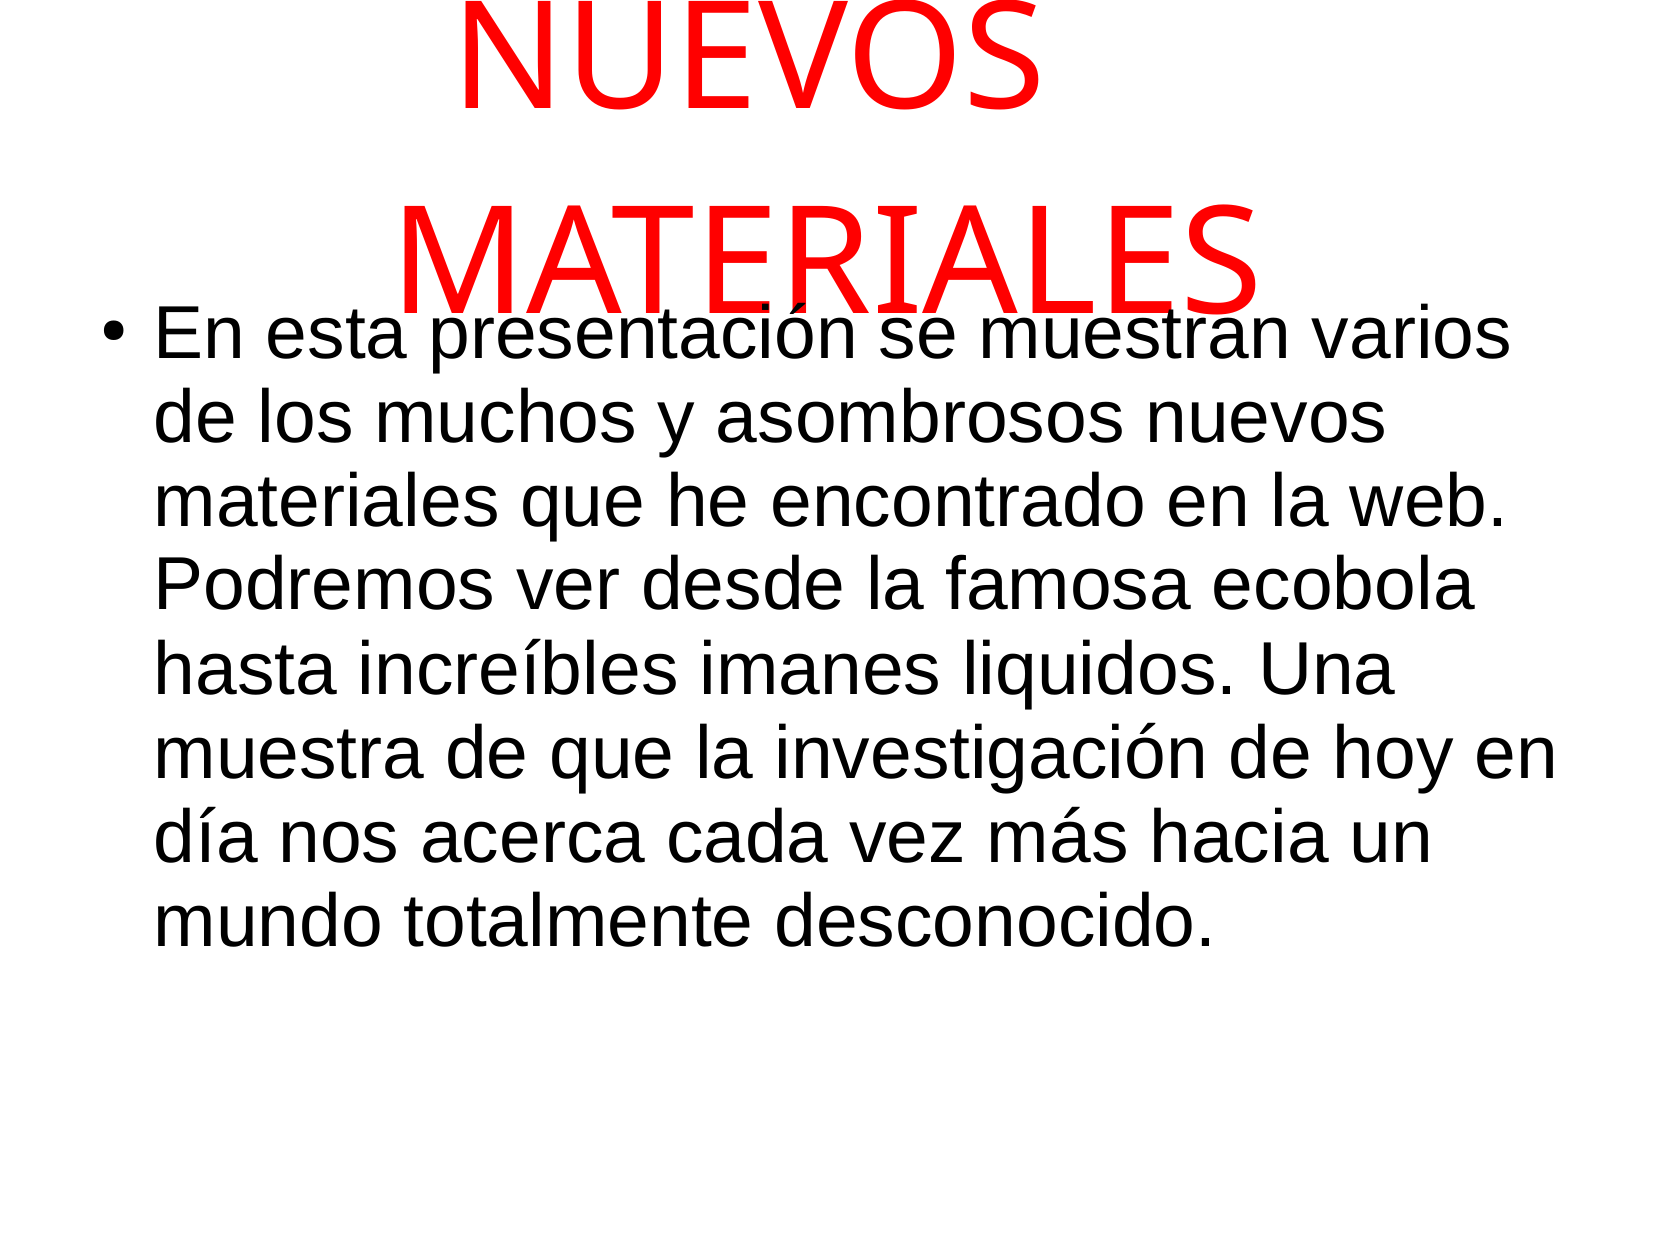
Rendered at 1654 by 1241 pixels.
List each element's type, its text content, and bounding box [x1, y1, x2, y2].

list En esta presentación se muestran varios de los muchos y asombrosos nuevos materiales que he encontrado en la web. Podremos ver desde la famosa ecobola hasta increíbles imanes liquidos. Una muestra de que la investigación de hoy en día nos acerca cada vez más hacia un mundo totalmente desconocido. [82, 290, 1571, 1094]
title NUEVOS MATERIALES [82, 49, 1571, 257]
